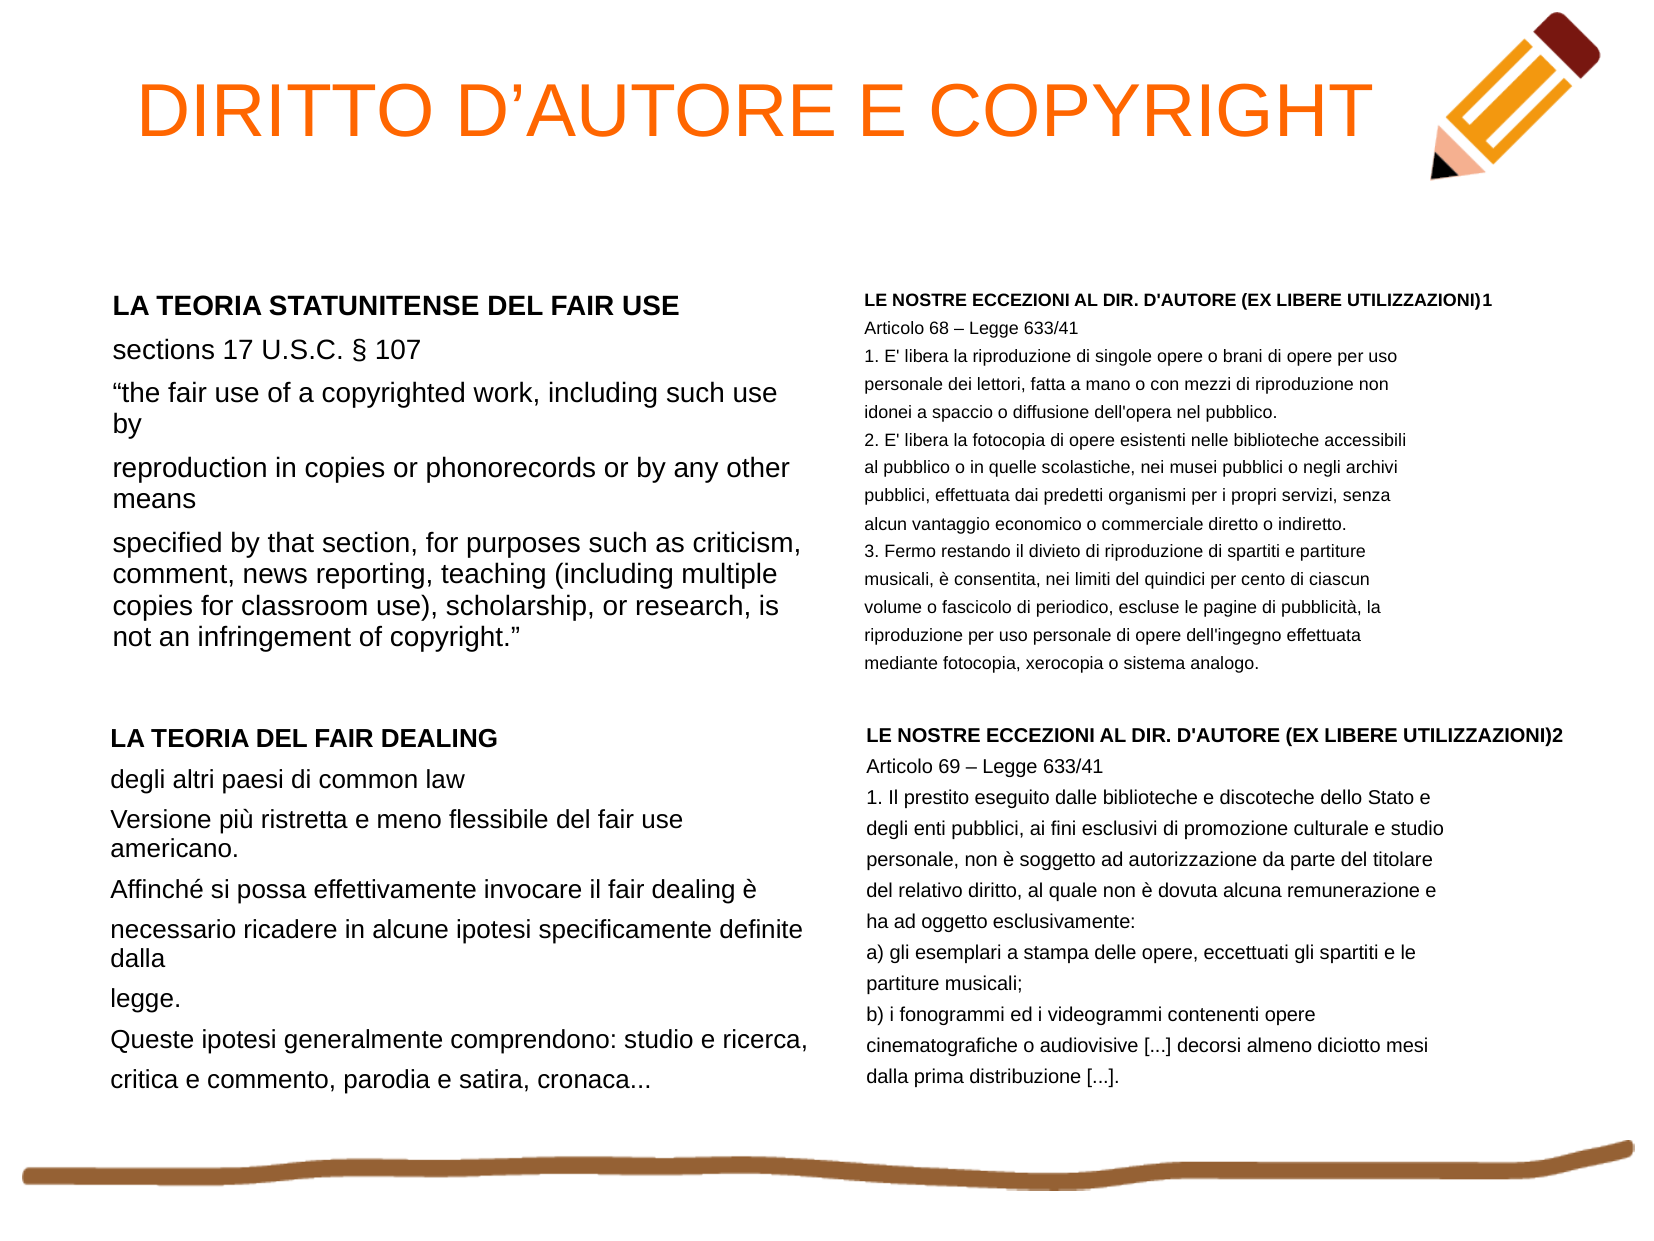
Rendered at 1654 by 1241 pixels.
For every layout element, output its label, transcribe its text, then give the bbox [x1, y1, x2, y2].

picture [22, 1140, 1635, 1191]
picture [1430, 12, 1601, 181]
list LE NOSTRE ECCEZIONI AL DIR. D'AUTORE (EX LIBERE UTILIZZAZIONI)­1 Articolo 68 – Legge 633/41 1. E' libera la riproduzione di singole opere o brani di opere per uso personale dei lettori, fatta a mano o con mezzi di riproduzione non idonei a spaccio o diffusione dell'opera nel pubblico. 2. E' libera la fotocopia di opere esistenti nelle biblioteche accessibili al pubblico o in quelle scolastiche, nei musei pubblici o negli archivi pubblici, effettuata dai predetti organismi per i propri servizi, senza alcun vantaggio economico o commerciale diretto o indiretto. 3. Fermo restando il divieto di riproduzione di spartiti e partiture musicali, è consentita, nei limiti del quindici per cento di ciascun volume o fascicolo di periodico, escluse le pagine di pubblicità, la riproduzione per uso personale di opere dell'ingegno effettuata mediante fotocopia, xerocopia o sistema analogo. [845, 290, 1572, 687]
title DIRITTO D’AUTORE E COPYRIGHT [82, 49, 1430, 172]
list LE NOSTRE ECCEZIONI AL DIR. D'AUTORE (EX LIBERE UTILIZZAZIONI)­2 Articolo 69 – Legge 633/41 1. Il prestito eseguito dalle biblioteche e discoteche dello Stato e degli enti pubblici, ai fini esclusivi di promozione culturale e studio personale, non è soggetto ad autorizzazione da parte del titolare del relativo diritto, al quale non è dovuta alcuna remunerazione e ha ad oggetto esclusivamente: a) gli esemplari a stampa delle opere, eccettuati gli spartiti e le partiture musicali; b) i fonogrammi ed i videogrammi contenenti opere cinematografiche o audiovisive [...] decorsi almeno diciotto mesi dalla prima distribuzione [...]. [845, 724, 1572, 1121]
list LA TEORIA STATUNITENSE DEL FAIR USE sections 17 U.S.C. § 107 “the fair use of a copyrighted work, including such use by reproduction in copies or phonorecords or by any other means specified by that section, for purposes such as criticism, comment, news reporting, teaching (including multiple copies for classroom use), scholarship, or research, is not an infringement of copyright.” [82, 290, 809, 687]
list LA TEORIA DEL FAIR DEALING degli altri paesi di common law Versione più ristretta e meno flessibile del fair use americano. Affinché si possa effettivamente invocare il fair dealing è necessario ricadere in alcune ipotesi specificamente definite dalla legge. Queste ipotesi generalmente comprendono: studio e ricerca, critica e commento, parodia e satira, cronaca... [82, 724, 809, 1121]
